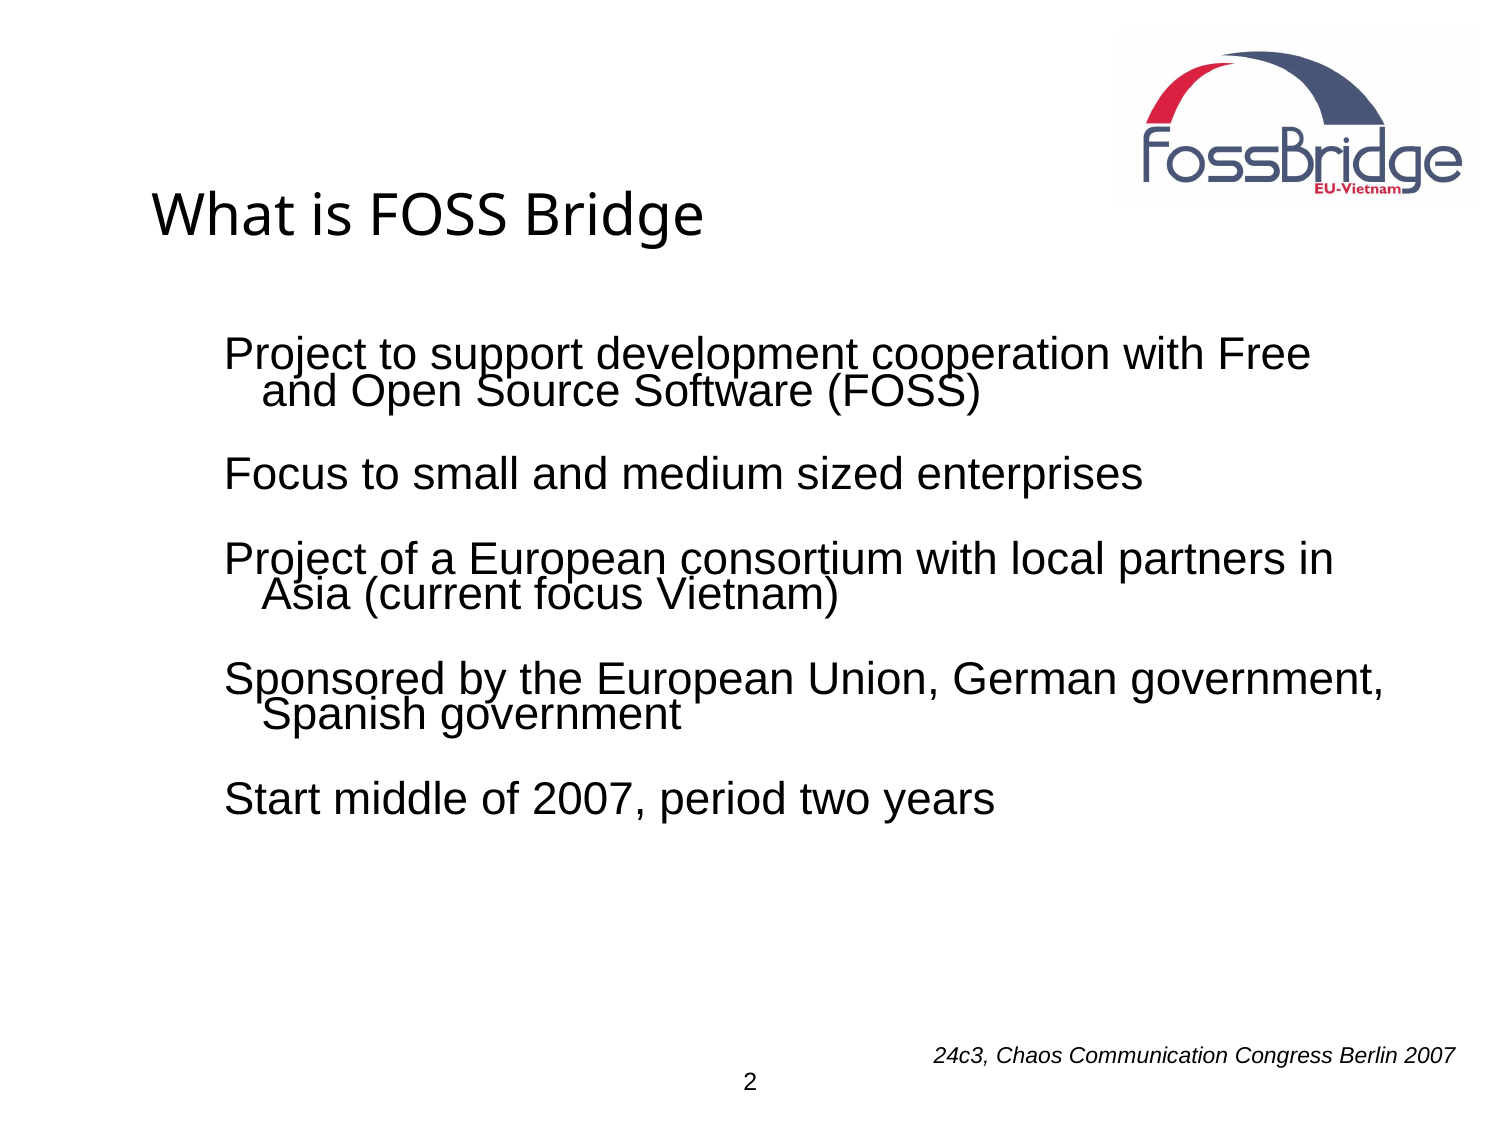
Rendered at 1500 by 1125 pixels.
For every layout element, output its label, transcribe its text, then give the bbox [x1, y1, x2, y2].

list Project to support development cooperation with Free and Open Source Software (FOSS) Focus to small and medium sized enterprises Project of a European consortium with local partners in Asia (current focus Vietnam) Sponsored by the European Union, German government, Spanish government Start middle of 2007, period two years [59, 265, 1410, 939]
picture [1116, 30, 1481, 207]
title What is FOSS Bridge [151, 177, 1181, 265]
